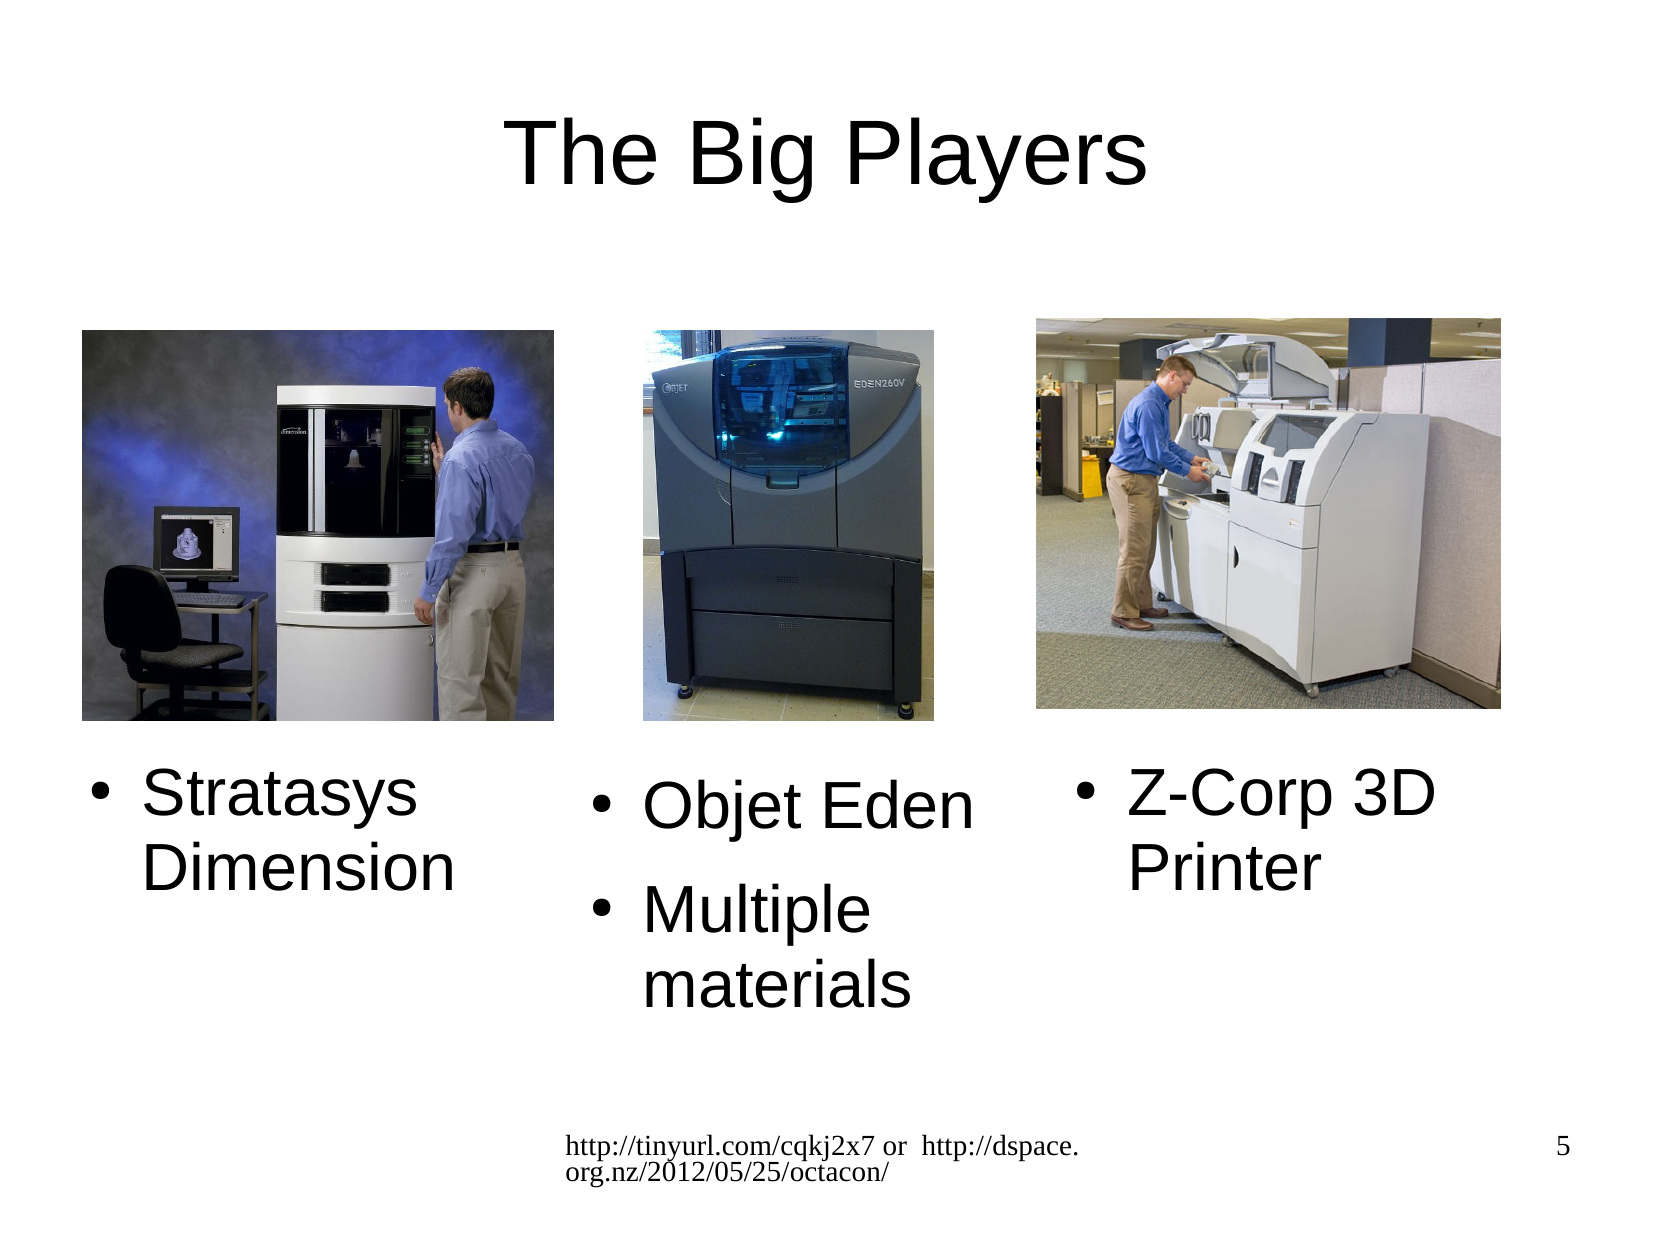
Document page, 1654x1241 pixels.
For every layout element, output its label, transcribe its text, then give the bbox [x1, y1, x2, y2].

title The Big Players [82, 49, 1571, 257]
list Z-Corp 3D Printer [1056, 755, 1536, 1146]
picture [82, 330, 554, 721]
list Stratasys Dimension [70, 755, 550, 1146]
picture [643, 330, 934, 721]
list Objet Eden Multiple materials [572, 767, 1052, 1159]
picture [1036, 318, 1501, 709]
